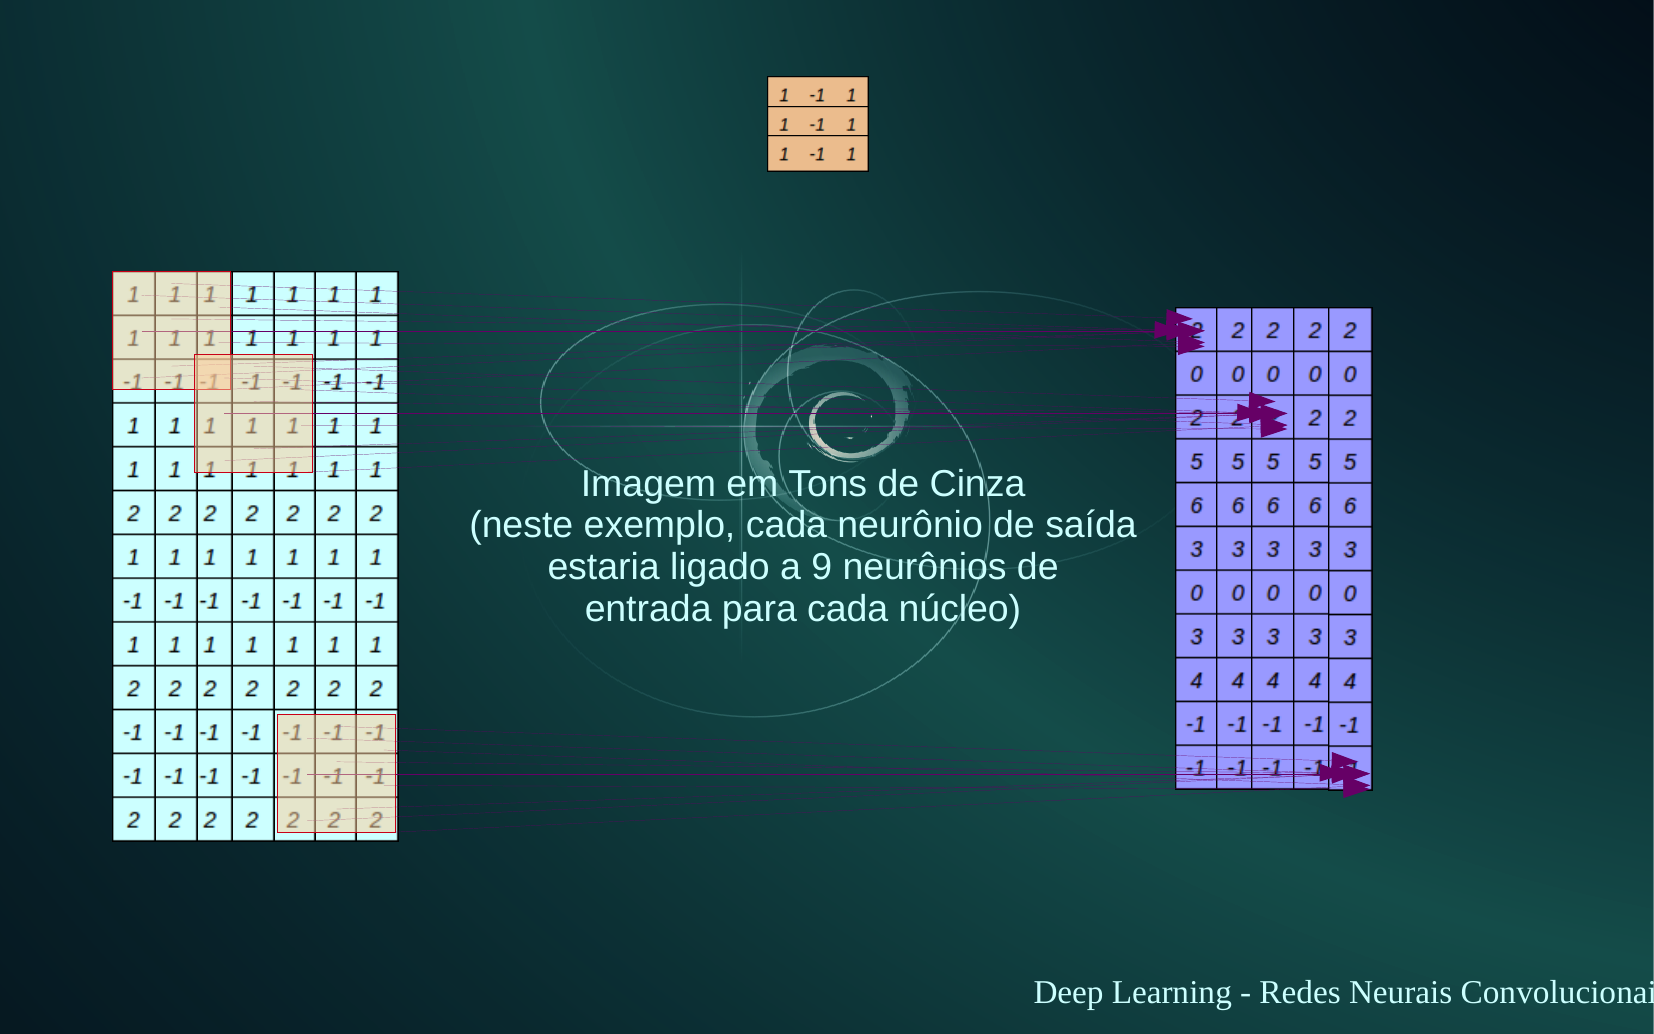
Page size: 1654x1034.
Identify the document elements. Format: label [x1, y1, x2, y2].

text_box [277, 714, 396, 833]
picture [0, 0, 1654, 1034]
text_box [112, 271, 313, 473]
